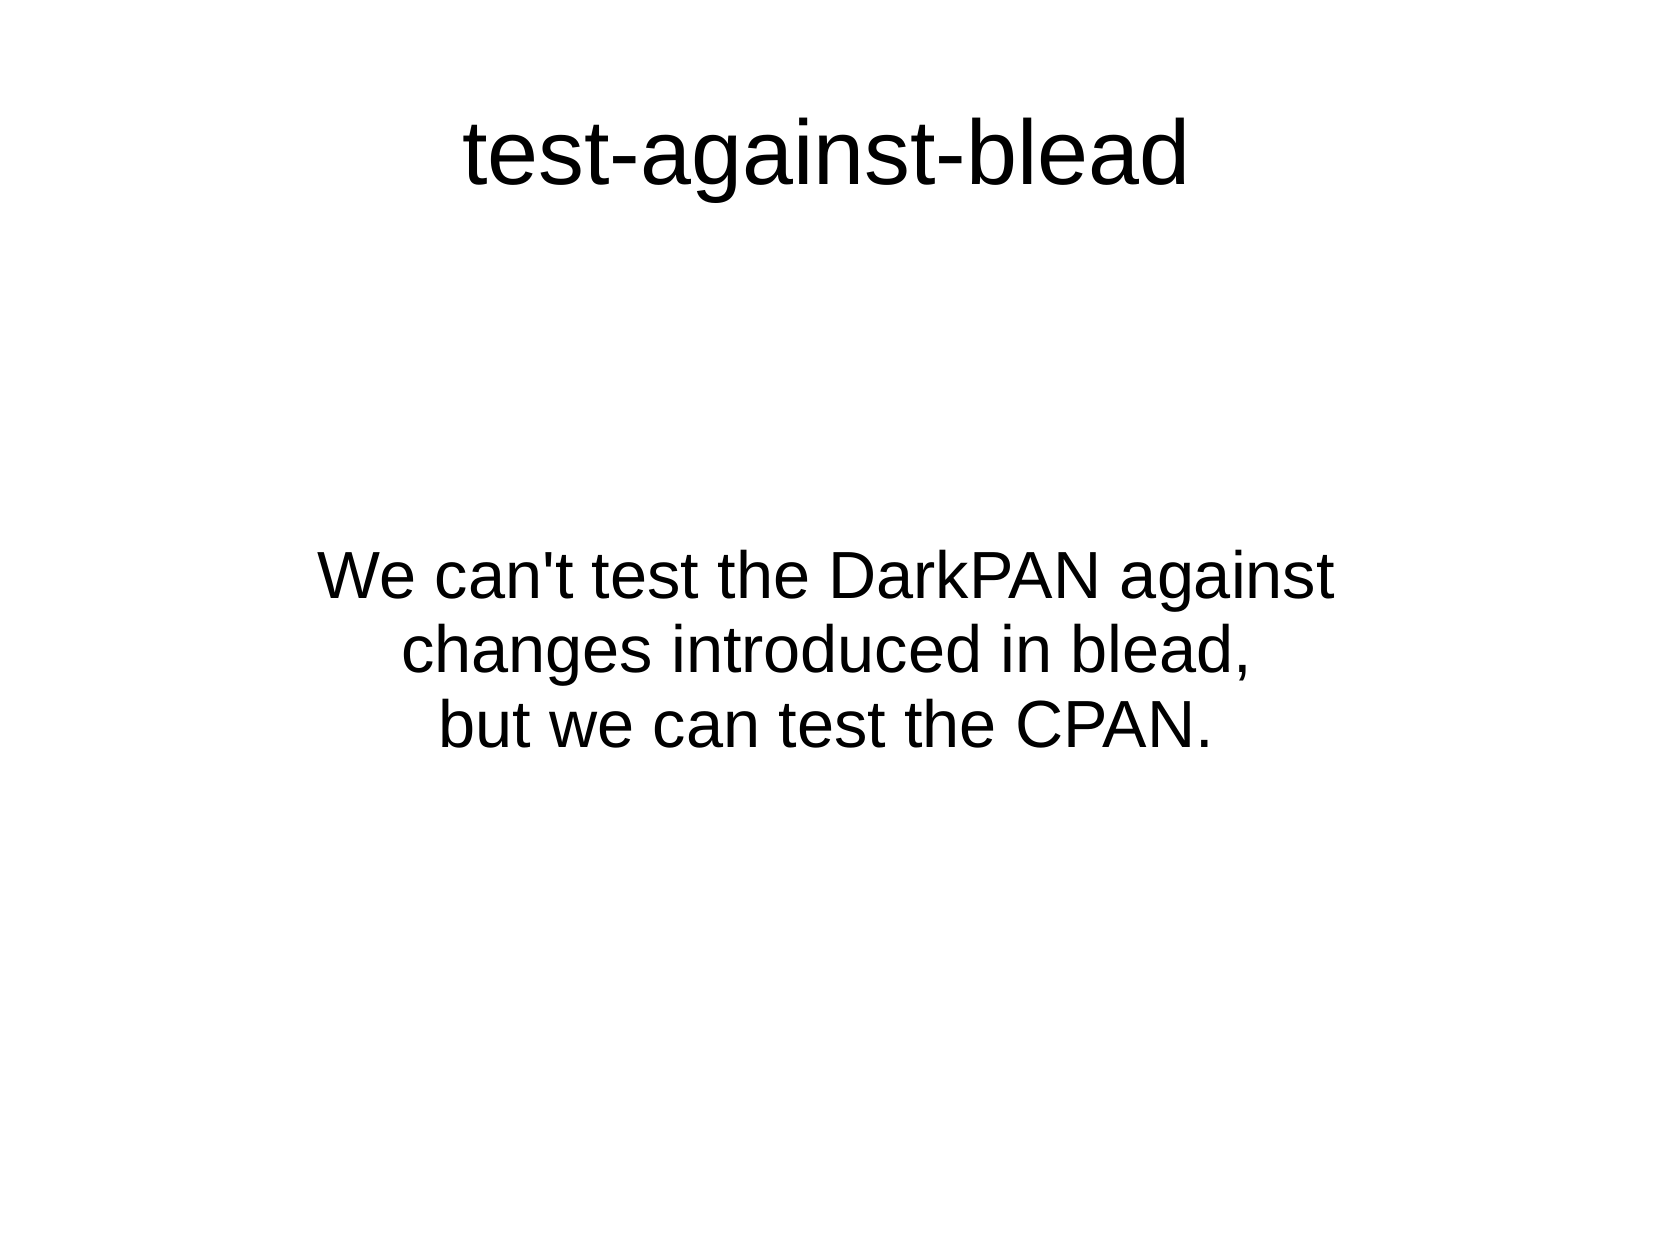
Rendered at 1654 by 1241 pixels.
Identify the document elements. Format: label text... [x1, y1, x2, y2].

title test-against-blead [82, 49, 1571, 257]
subtitle We can't test the DarkPAN against changes introduced in blead, but we can test the CPAN. [82, 290, 1571, 1010]
